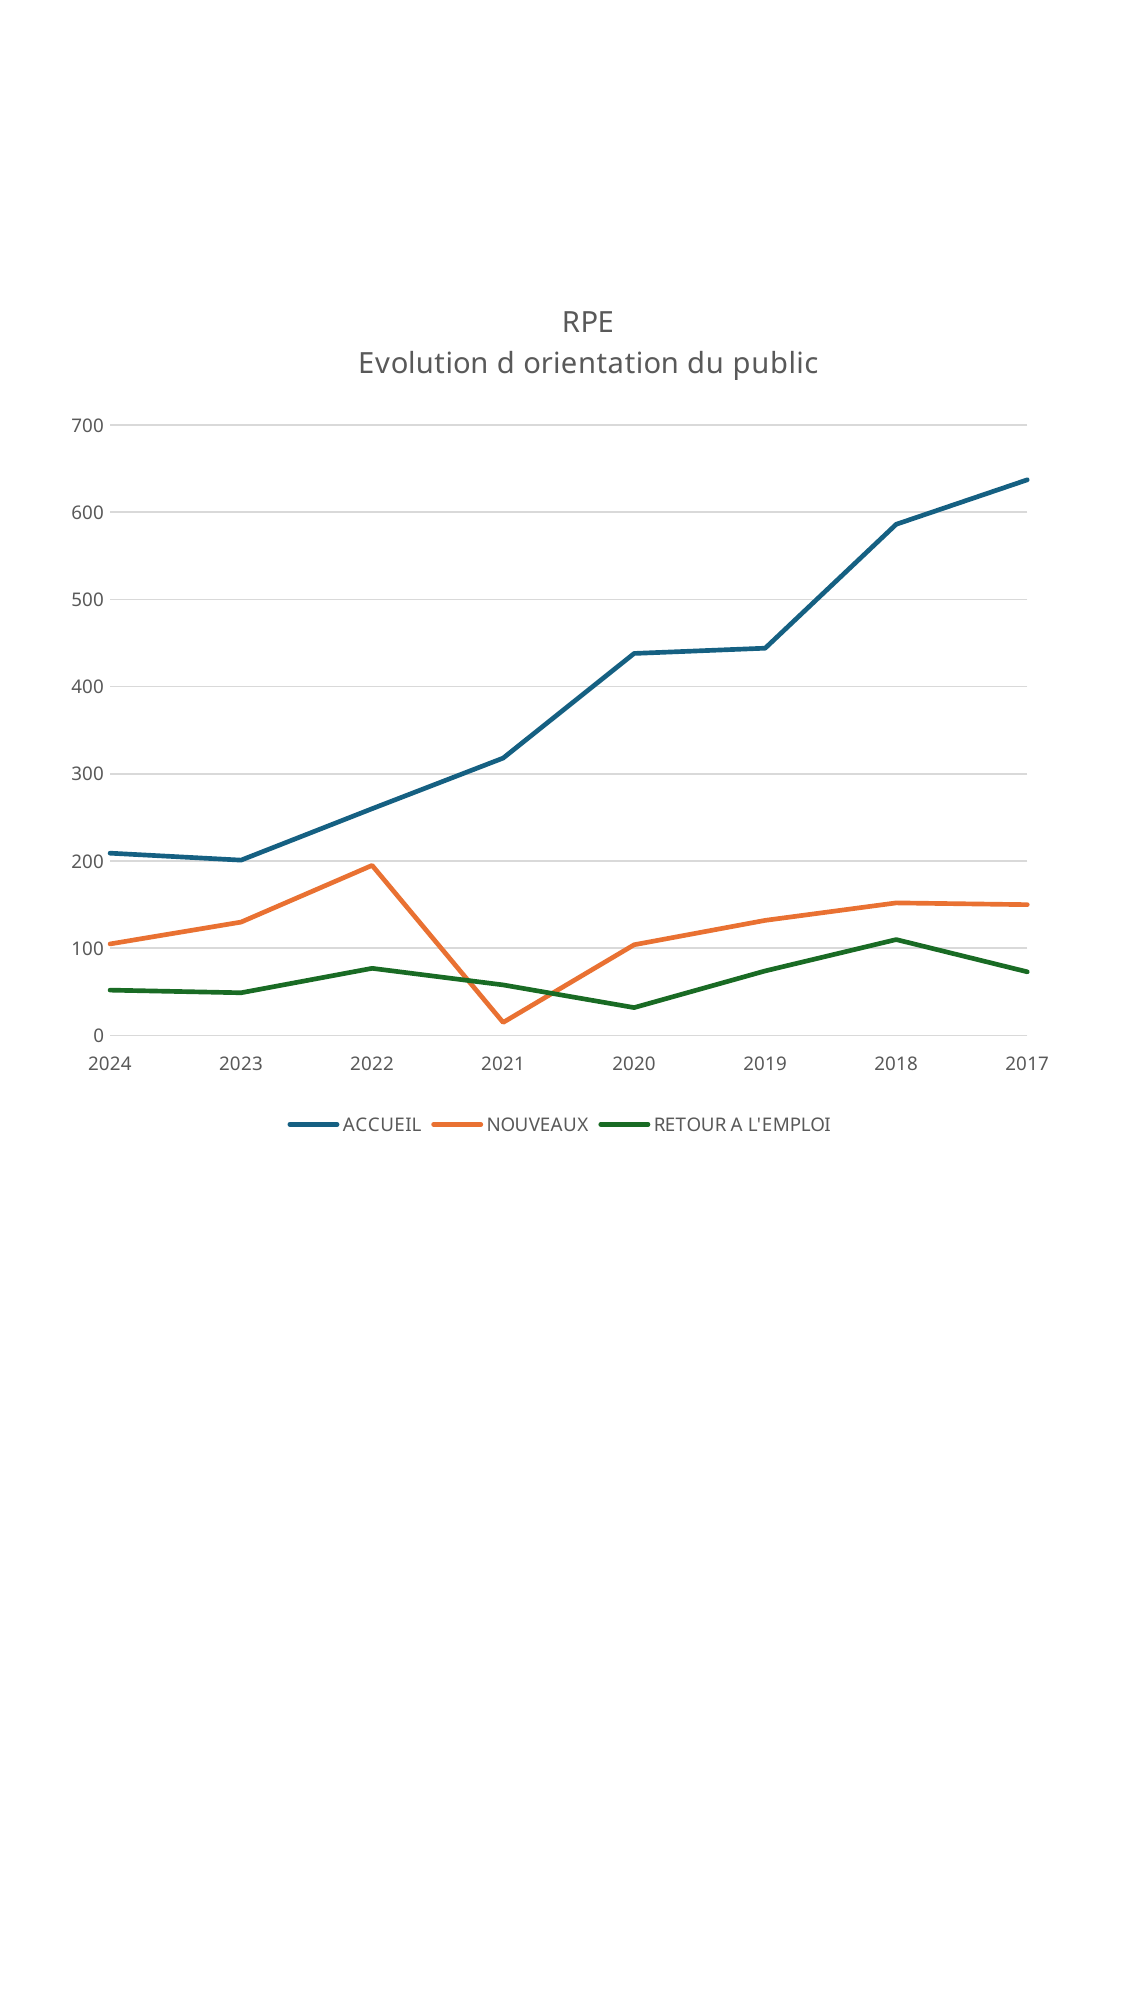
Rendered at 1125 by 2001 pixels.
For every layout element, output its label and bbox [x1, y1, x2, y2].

chart [50, 270, 1070, 1144]
